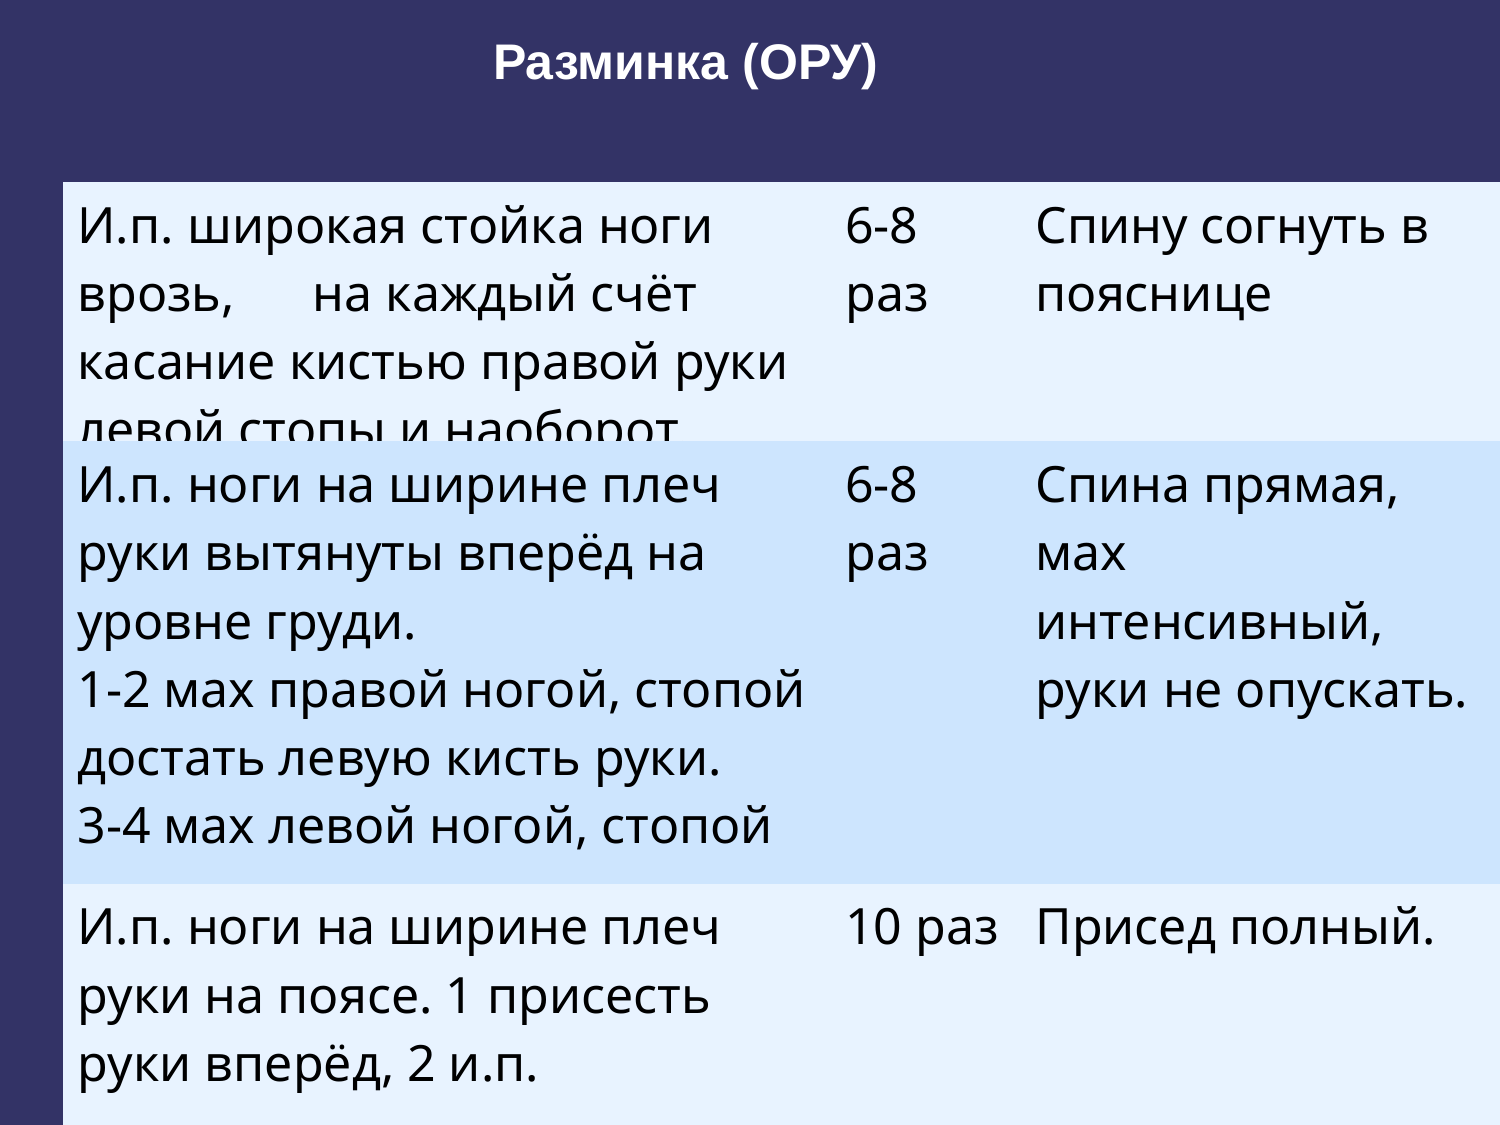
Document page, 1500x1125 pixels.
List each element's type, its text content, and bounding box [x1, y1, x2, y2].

table_cell Присед полный. [1021, 884, 1500, 1125]
table_cell 6-8 раз [831, 441, 1021, 884]
table_cell Спина прямая, мах интенсивный, руки не опускать. [1021, 441, 1500, 884]
table_cell И.п. ноги на ширине плеч руки на поясе. 1 присесть руки вперёд, 2 и.п. [63, 884, 831, 1125]
table_cell И.п. ноги на ширине плеч руки вытянуты вперёд на уровне груди. 1-2 мах правой ногой, стопой достать левую кисть руки. 3-4 мах левой ногой, стопой достать правую кисть руки. [63, 441, 831, 884]
table_header Спину согнуть в пояснице [1021, 182, 1500, 441]
text_box Разминка (ОРУ) [442, 21, 1225, 158]
table_header 6-8 раз [831, 182, 1021, 441]
table_header И.п. широкая стойка ноги врозь, на каждый счёт касание кистью правой руки левой стопы и наоборот. [63, 182, 831, 441]
table_cell 10 раз [831, 884, 1021, 1125]
